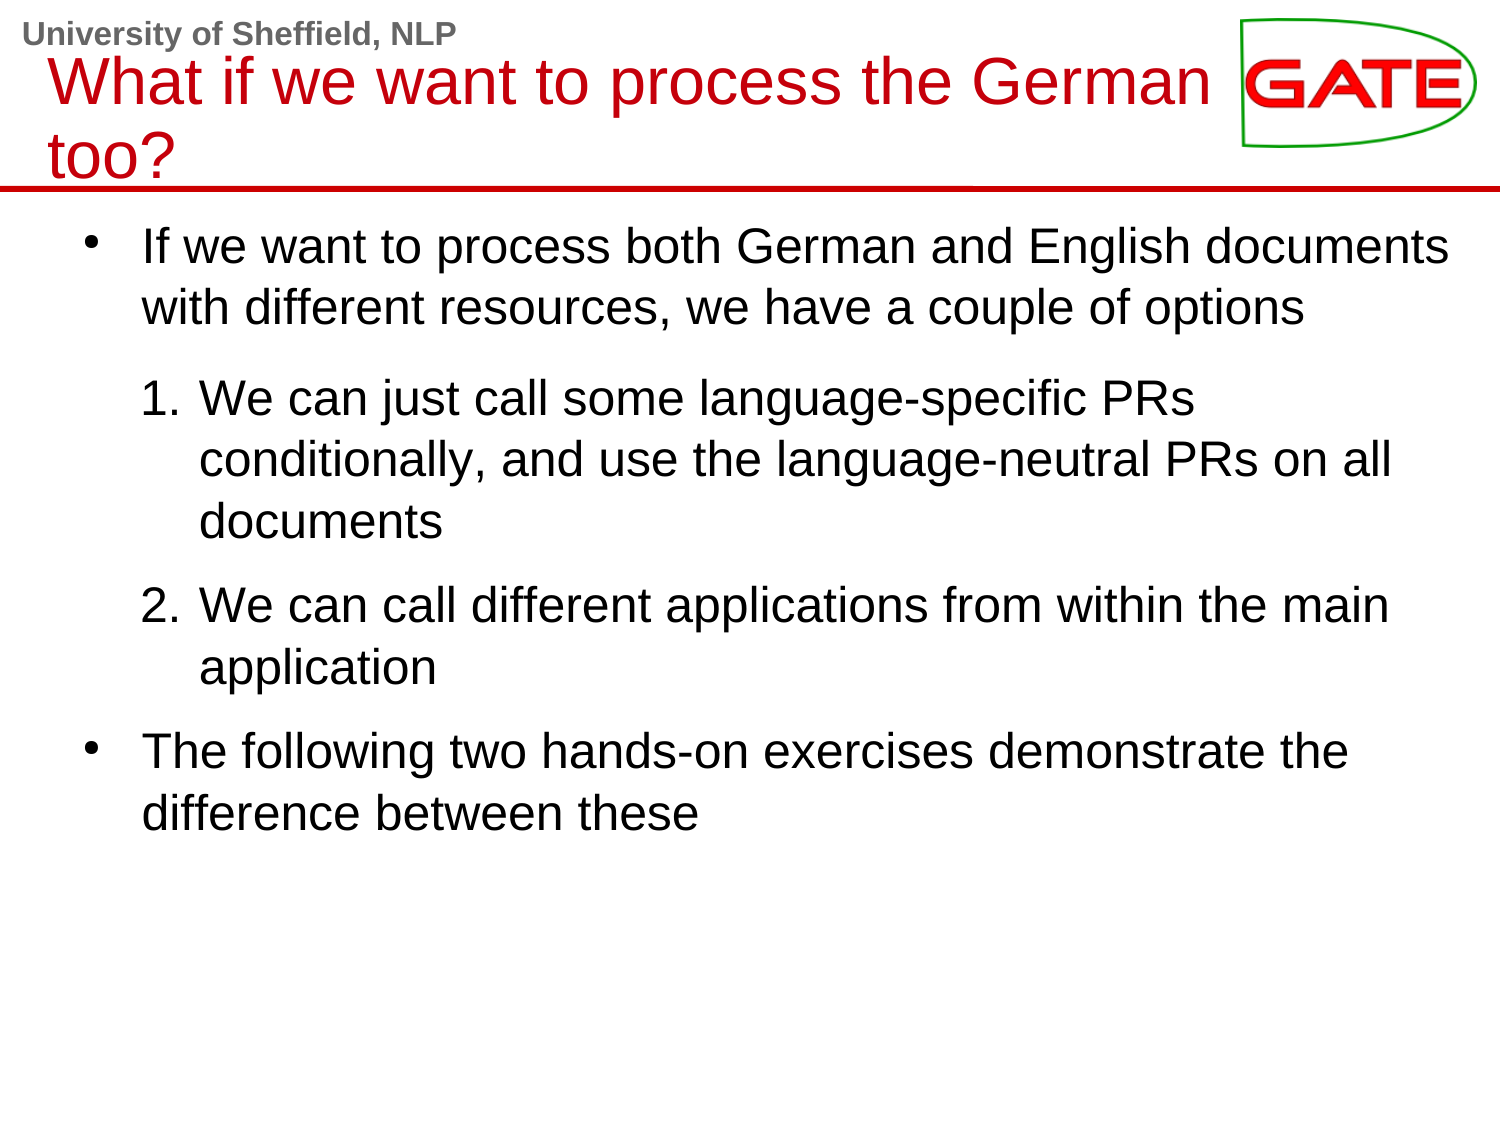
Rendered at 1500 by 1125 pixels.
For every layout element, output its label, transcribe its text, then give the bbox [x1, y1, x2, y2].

picture [1240, 18, 1477, 148]
list If we want to process both German and English documents with different resources, we have a couple of options We can just call some language-specific PRs conditionally, and use the language-neutral PRs on all documents We can call different applications from within the main application The following two hands-on exercises demonstrate the difference between these [82, 212, 1465, 1063]
title What if we want to process the German too? [47, 42, 1241, 197]
